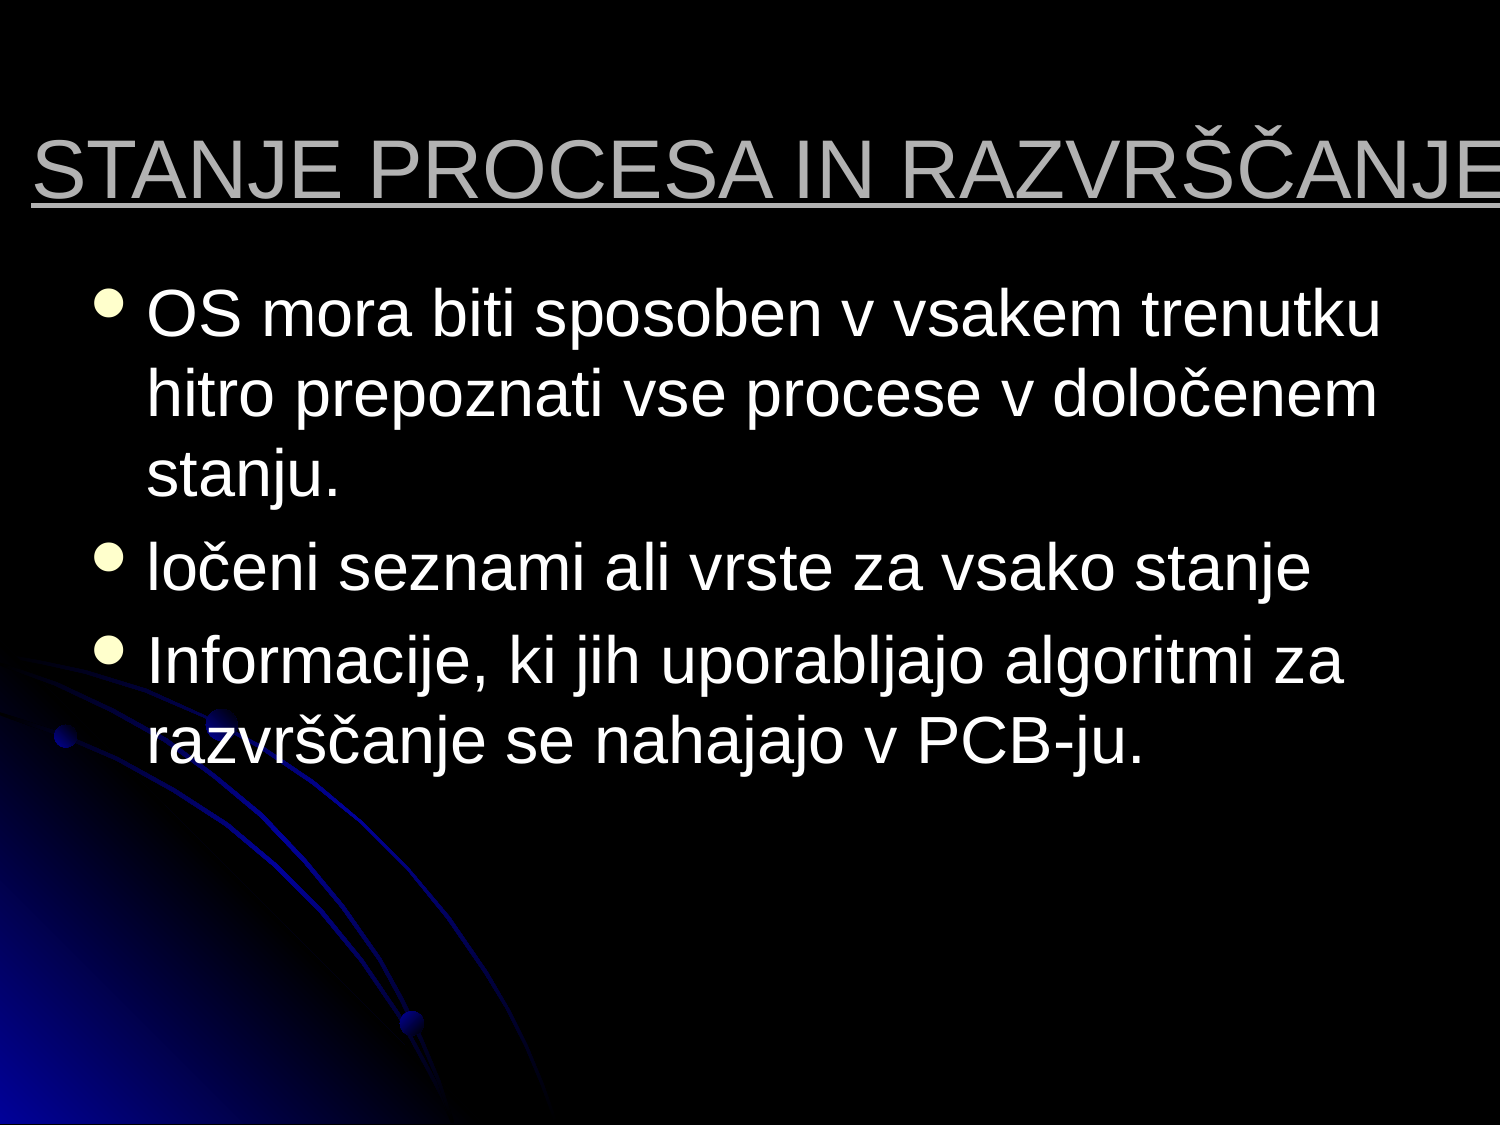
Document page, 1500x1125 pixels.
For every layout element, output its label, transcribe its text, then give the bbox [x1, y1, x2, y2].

title STANJE PROCESA IN RAZVRŠČANJE [0, 54, 1500, 277]
list OS mora biti sposoben v vsakem trenutku hitro prepoznati vse procese v določenem stanju. ločeni seznami ali vrste za vsako stanje Informacije, ki jih uporabljajo algoritmi za razvrščanje se nahajajo v PCB-ju. [75, 262, 1425, 1006]
